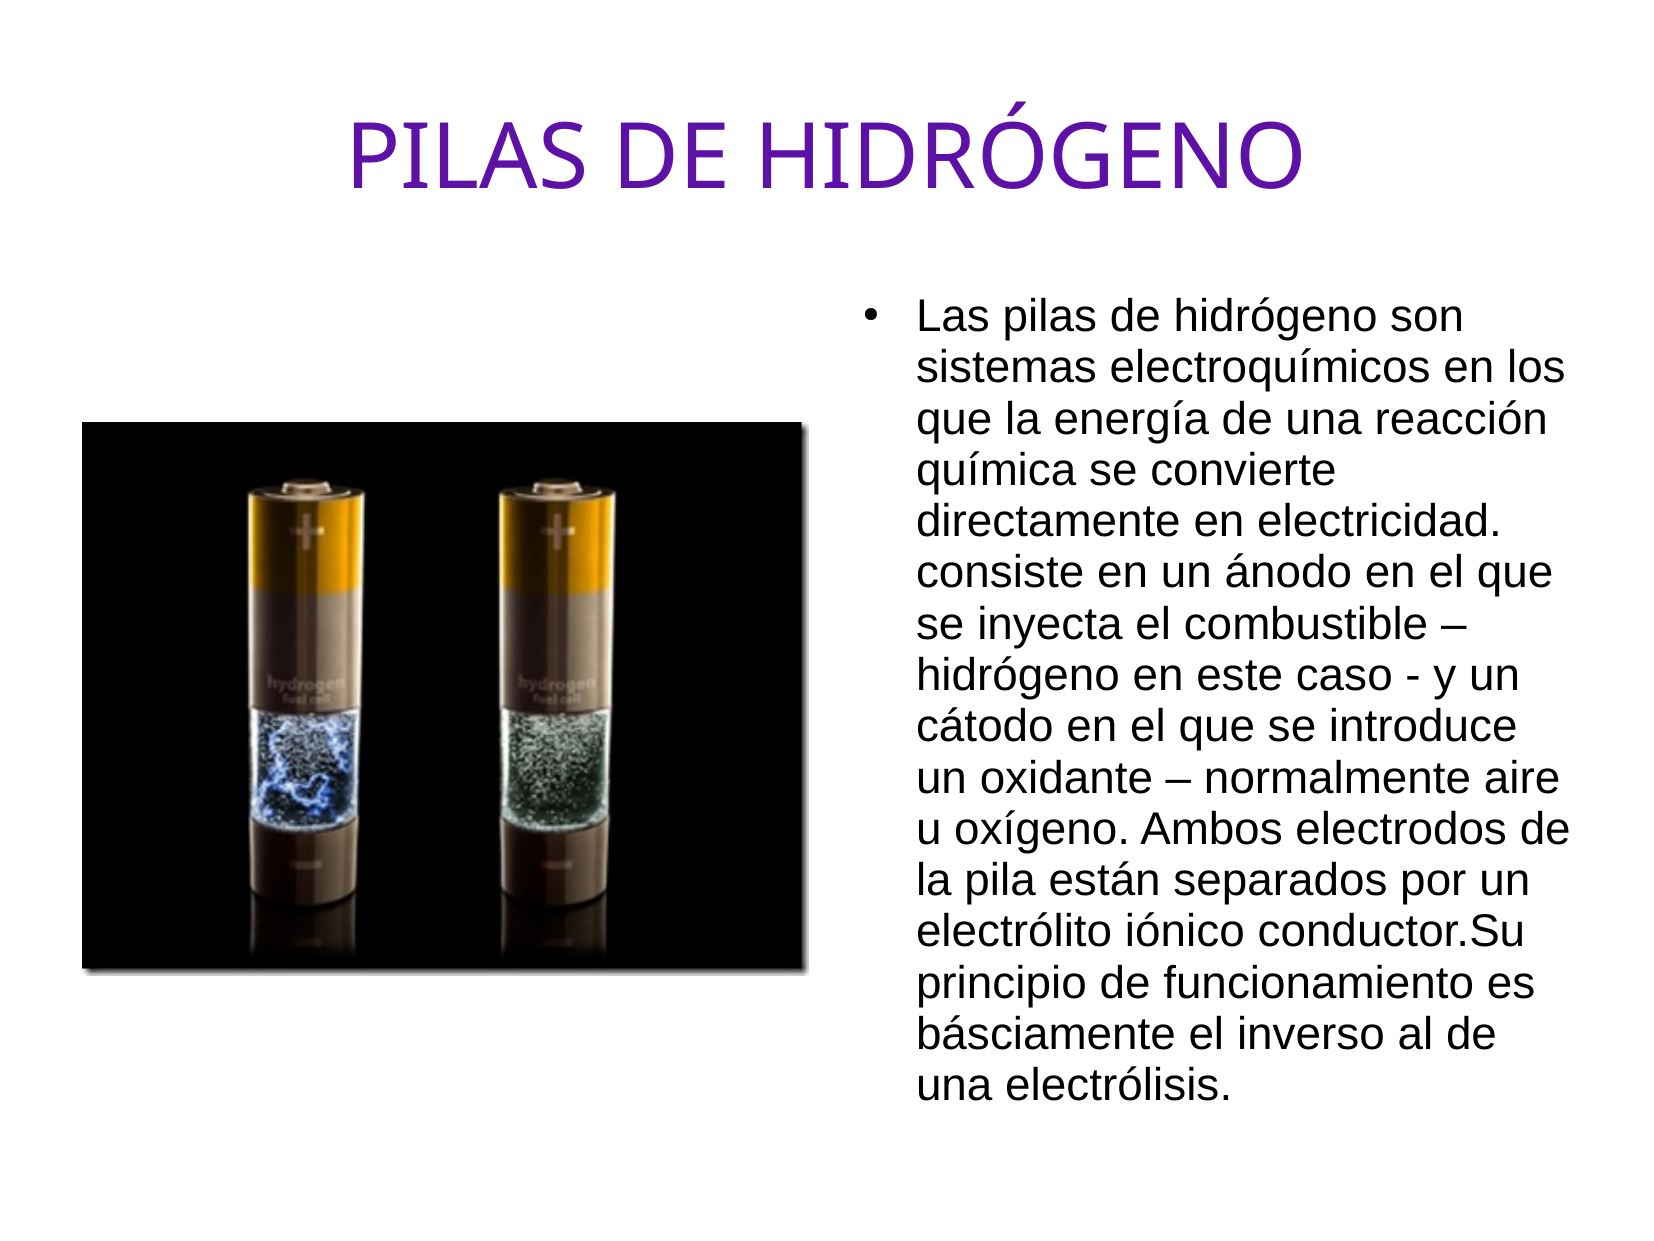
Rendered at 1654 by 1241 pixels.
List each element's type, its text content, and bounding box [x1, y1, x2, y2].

title PILAS DE HIDRÓGENO [82, 49, 1571, 257]
list Las pilas de hidrógeno son sistemas electroquímicos en los que la energía de una reacción química se convierte directamente en electricidad. consiste en un ánodo en el que se inyecta el combustible – hidrógeno en este caso - y un cátodo en el que se introduce un oxidante – normalmente aire u oxígeno. Ambos electrodos de la pila están separados por un electrólito iónico conductor.Su principio de funcionamiento es básciamente el inverso al de una electrólisis. [845, 290, 1572, 1109]
picture [82, 422, 809, 977]
